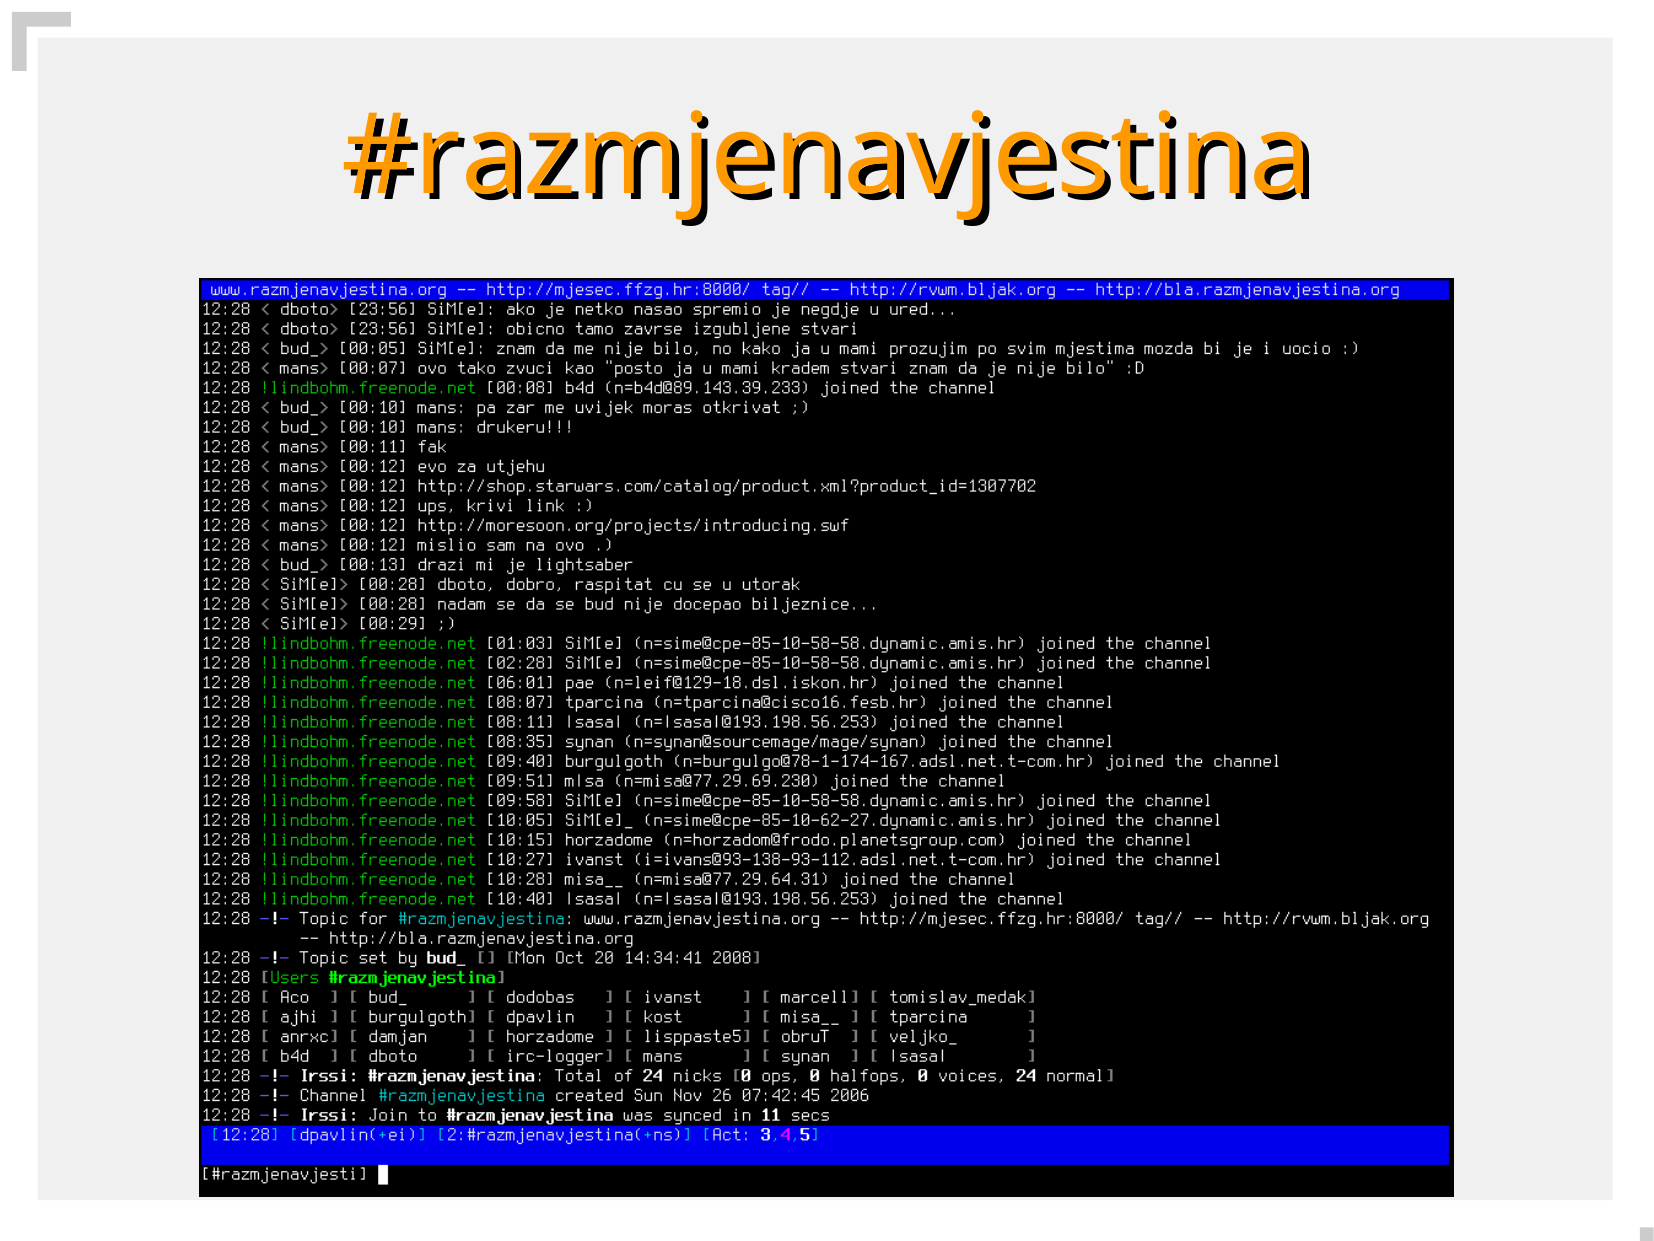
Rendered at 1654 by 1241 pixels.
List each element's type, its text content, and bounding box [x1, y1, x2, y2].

title #razmjenavjestina [121, 46, 1534, 254]
picture [199, 278, 1454, 1197]
